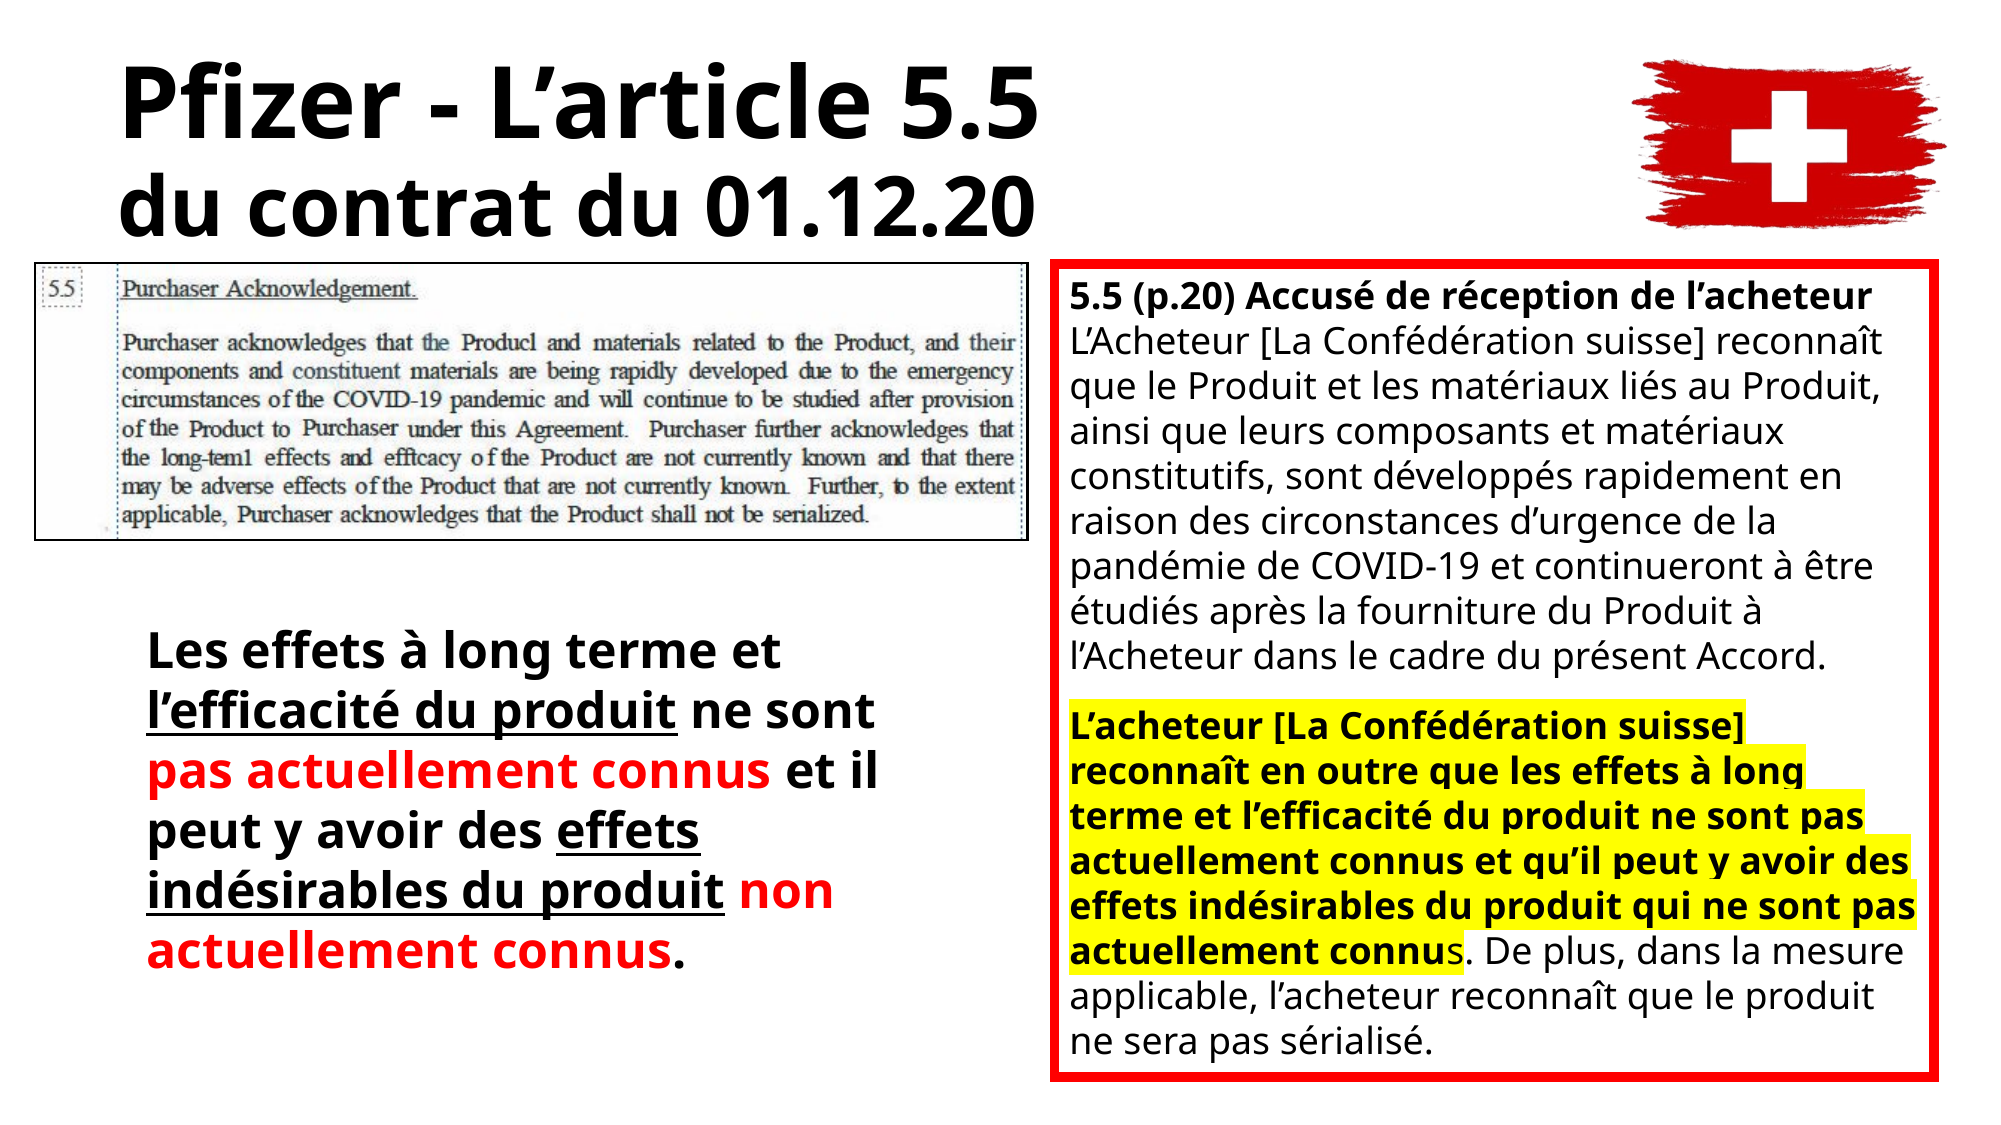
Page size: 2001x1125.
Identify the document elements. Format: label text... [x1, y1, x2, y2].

text_box Pfizer - L’article 5.5 du contrat du 01.12.20 [102, 55, 1610, 265]
text_box 5.5 (p.20) Accusé de réception de l’acheteur L’Acheteur [La Confédération suisse] reconnaît que le Produit et les matériaux liés au Produit, ainsi que leurs composants et matériaux constitutifs, sont développés rapidement en raison des circonstances d’urgence de la pandémie de COVID-19 et continueront à être étudiés après la fourniture du Produit à l’Acheteur dans le cadre du présent Accord. L’acheteur [La Confédération suisse] reconnaît en outre que les effets à long terme et l’efficacité du produit ne sont pas actuellement connus et qu’il peut y avoir des effets indésirables du produit qui ne sont pas actuellement connus. De plus, dans la mesure applicable, l’acheteur reconnaît que le produit ne sera pas sérialisé. [1054, 264, 1935, 1077]
text_box Les effets à long terme et l’efficacité du produit ne sont pas actuellement connus et il peut y avoir des effets indésirables du produit non actuellement connus. [131, 611, 931, 991]
picture [35, 264, 1027, 539]
picture [1610, 0, 1962, 302]
